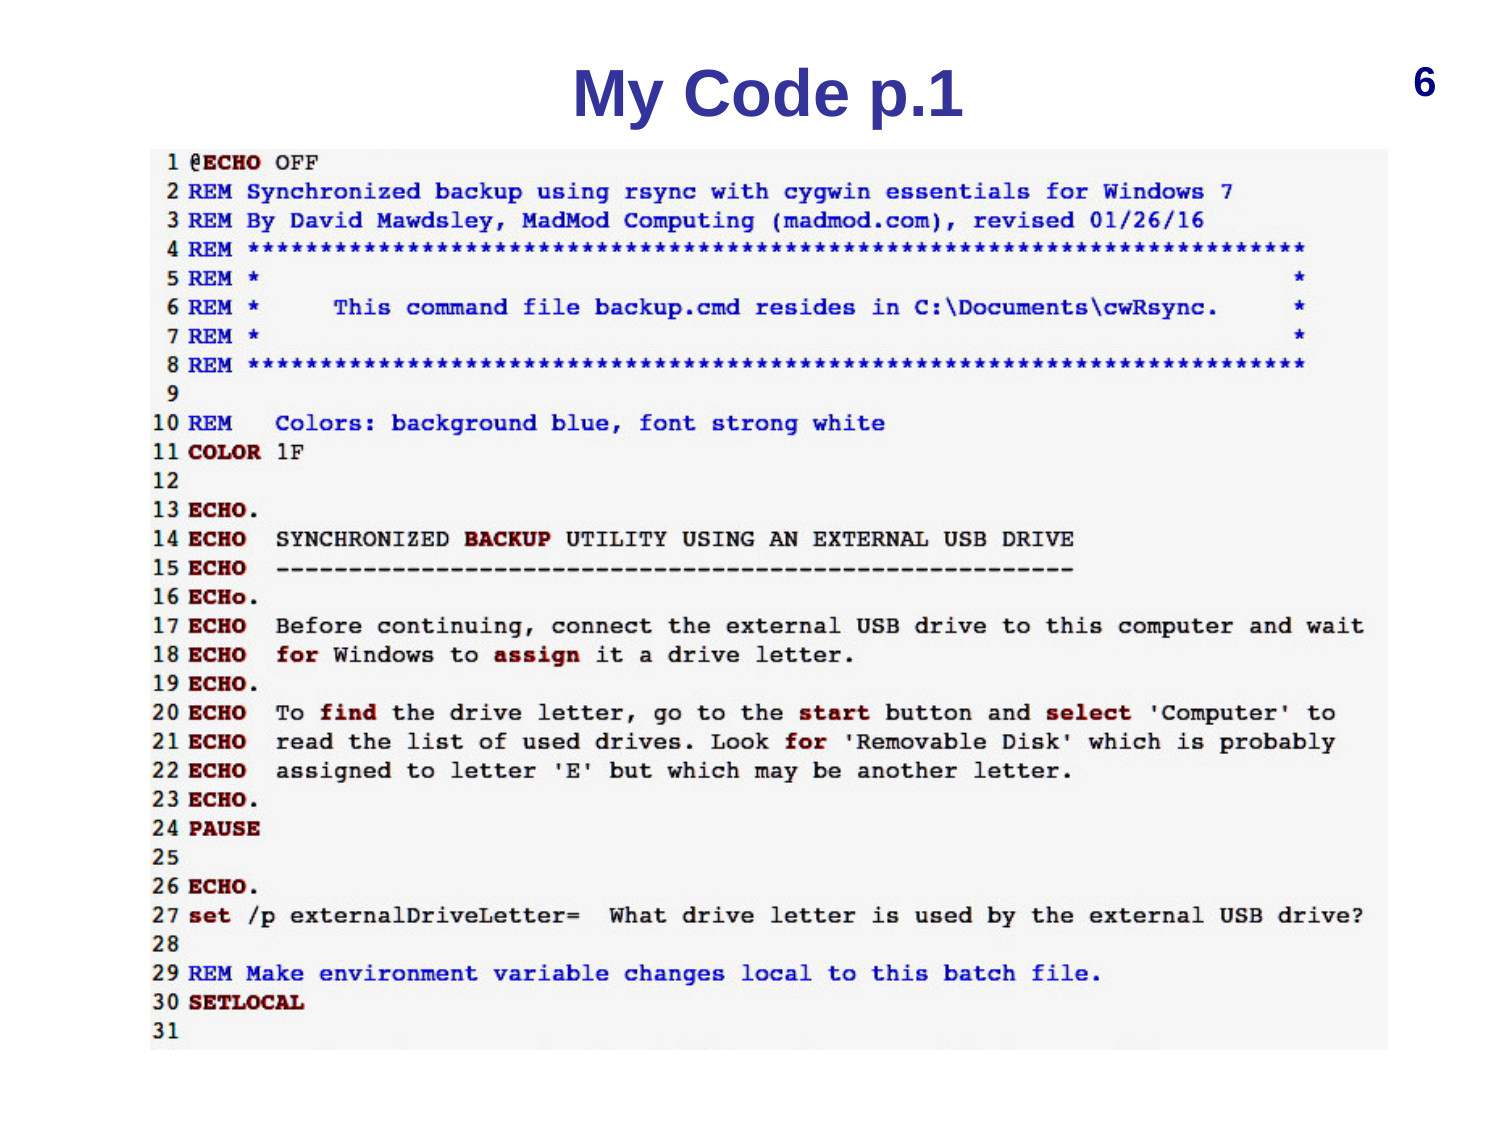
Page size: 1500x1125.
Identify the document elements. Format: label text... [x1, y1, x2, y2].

picture [150, 149, 1388, 1051]
title My Code p.1 [150, 37, 1388, 149]
text_box 6 [1387, 47, 1463, 113]
